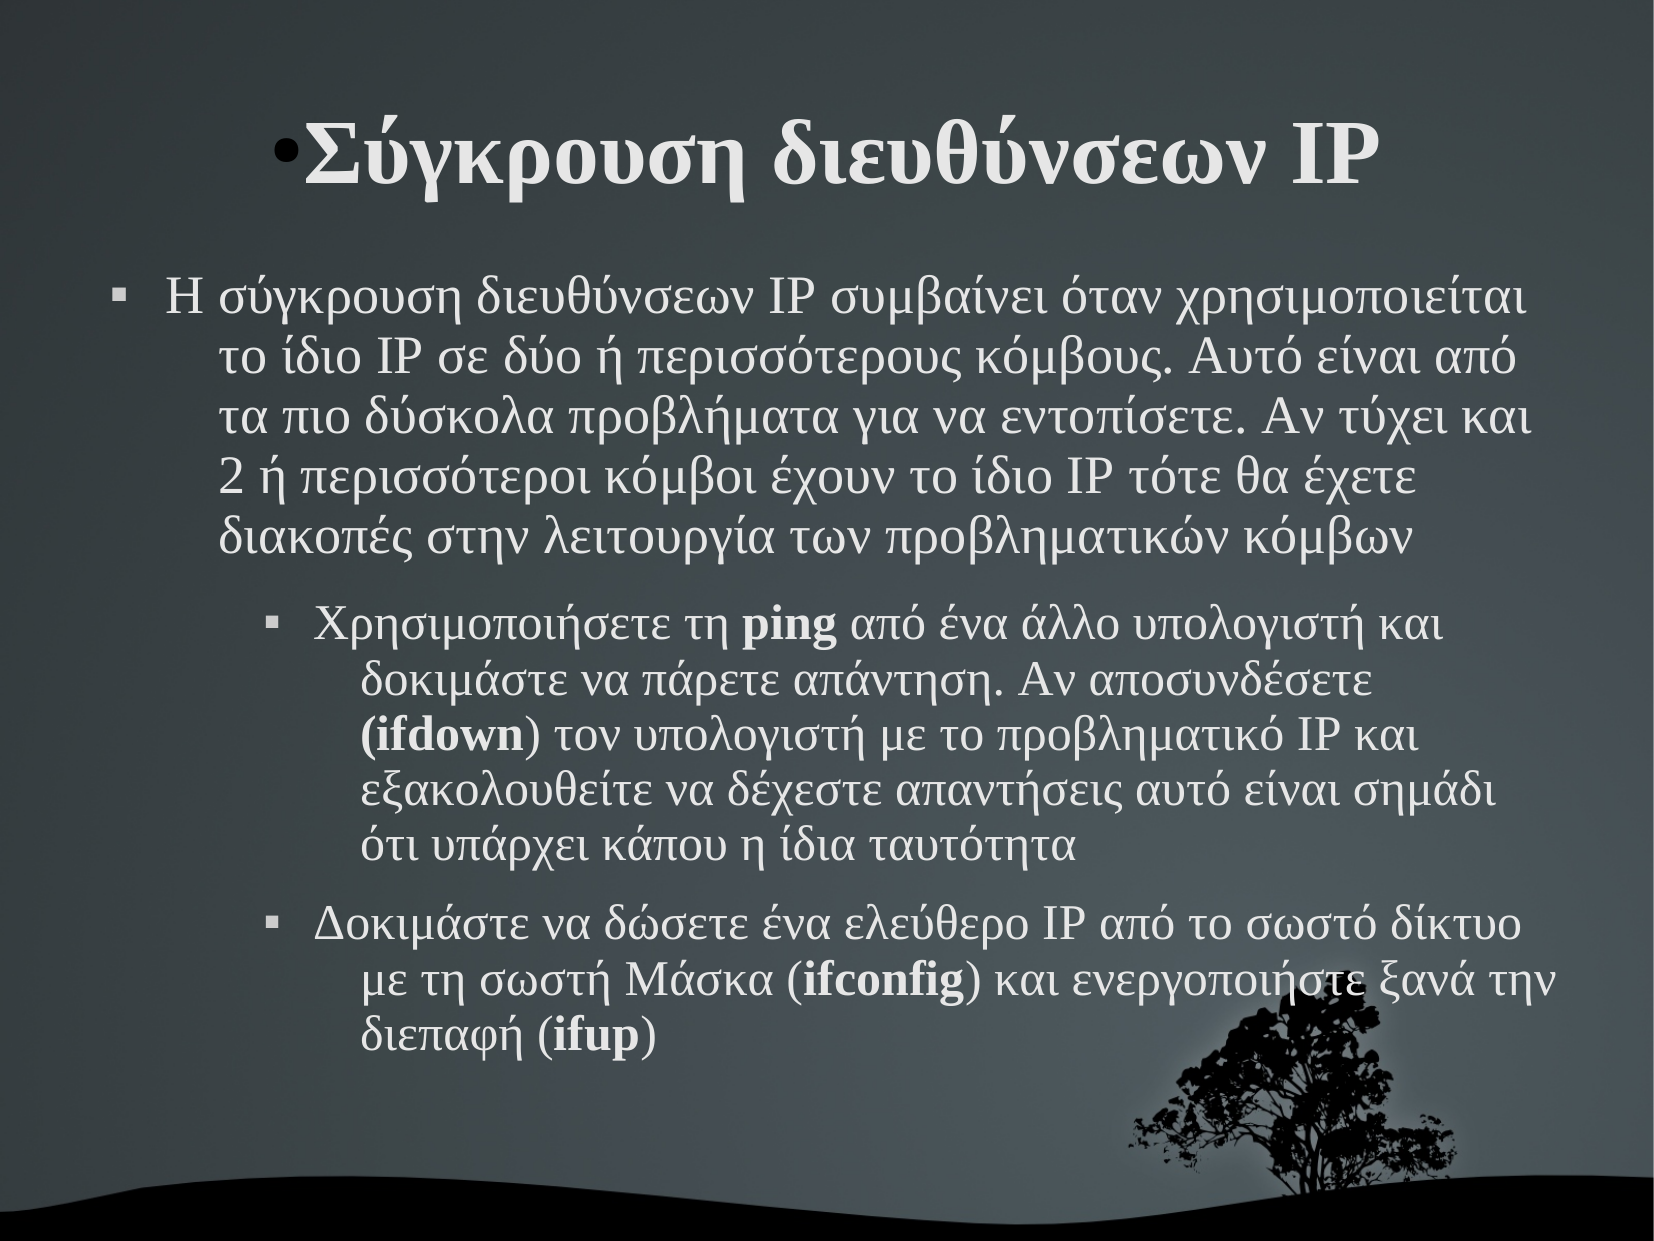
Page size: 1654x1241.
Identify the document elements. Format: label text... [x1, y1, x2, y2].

list Η σύγκρουση διευθύνσεων IP συμβαίνει όταν χρησιμοποιείται το ίδιο IP σε δύο ή περισσότερους κόμβους. Αυτό είναι από τα πιο δύσκολα προβλήματα για να εντοπίσετε. Αν τύχει και 2 ή περισσότεροι κόμβοι έχουν το ίδιο IP τότε θα έχετε διακοπές στην λειτουργία των προβληματικών κόμβων Χρησιμοποιήσετε τη ping από ένα άλλο υπολογιστή και δοκιμάστε να πάρετε απάντηση. Αν αποσυνδέσετε (ifdown) τον υπολογιστή με το προβληματικό IP και εξακολουθείτε να δέχεστε απαντήσεις αυτό είναι σημάδι ότι υπάρχει κάπου η ίδια ταυτότητα Δοκιμάστε να δώσετε ένα ελεύθερο IP από το σωστό δίκτυο με τη σωστή Μάσκα (ifconfig) και ενεργοποιήστε ξανά την διεπαφή (ifup) [76, 265, 1565, 1150]
title Σύγκρουση διευθύνσεων IP [82, 49, 1571, 257]
picture [0, 0, 1654, 1241]
